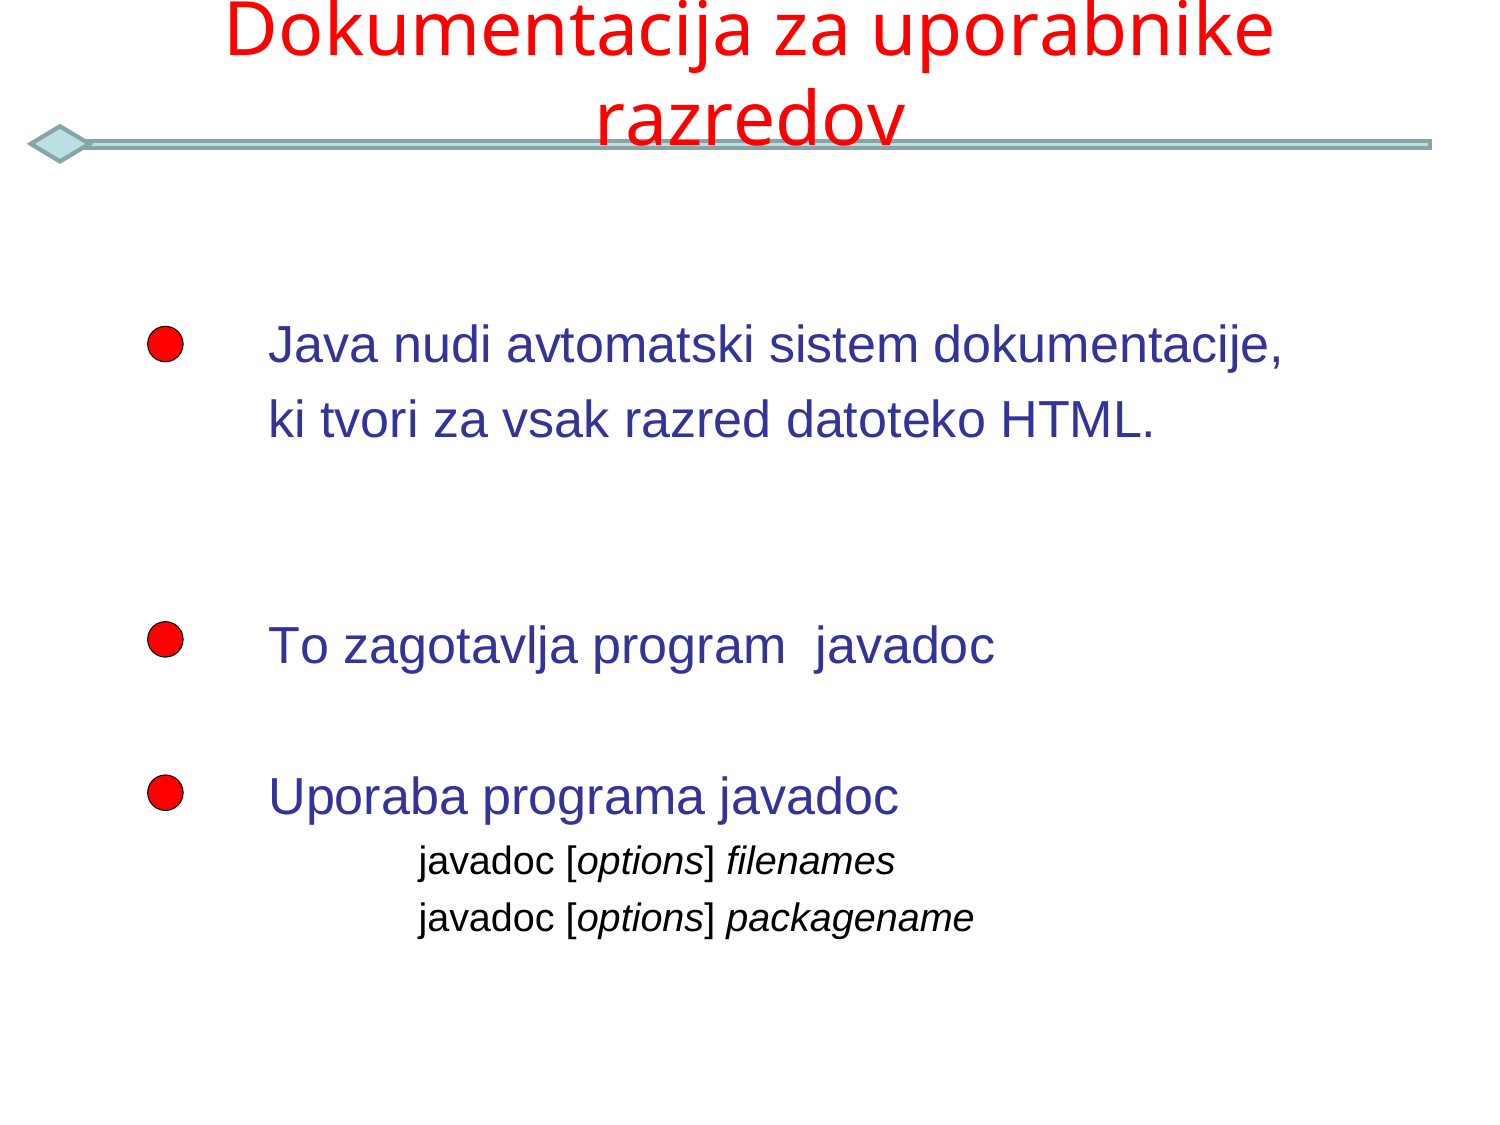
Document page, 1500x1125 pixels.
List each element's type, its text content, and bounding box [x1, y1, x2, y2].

text_box [147, 621, 184, 658]
title Dokumentacija za uporabnike razredov [75, 0, 1426, 141]
text_box [147, 774, 184, 811]
list Java nudi avtomatski sistem dokumentacije, ki tvori za vsak razred datoteko HTML. To zagotavlja program javadoc Uporaba programa javadoc javadoc [options] filenames javadoc [options] packagename [253, 302, 1395, 1125]
text_box [147, 326, 184, 362]
